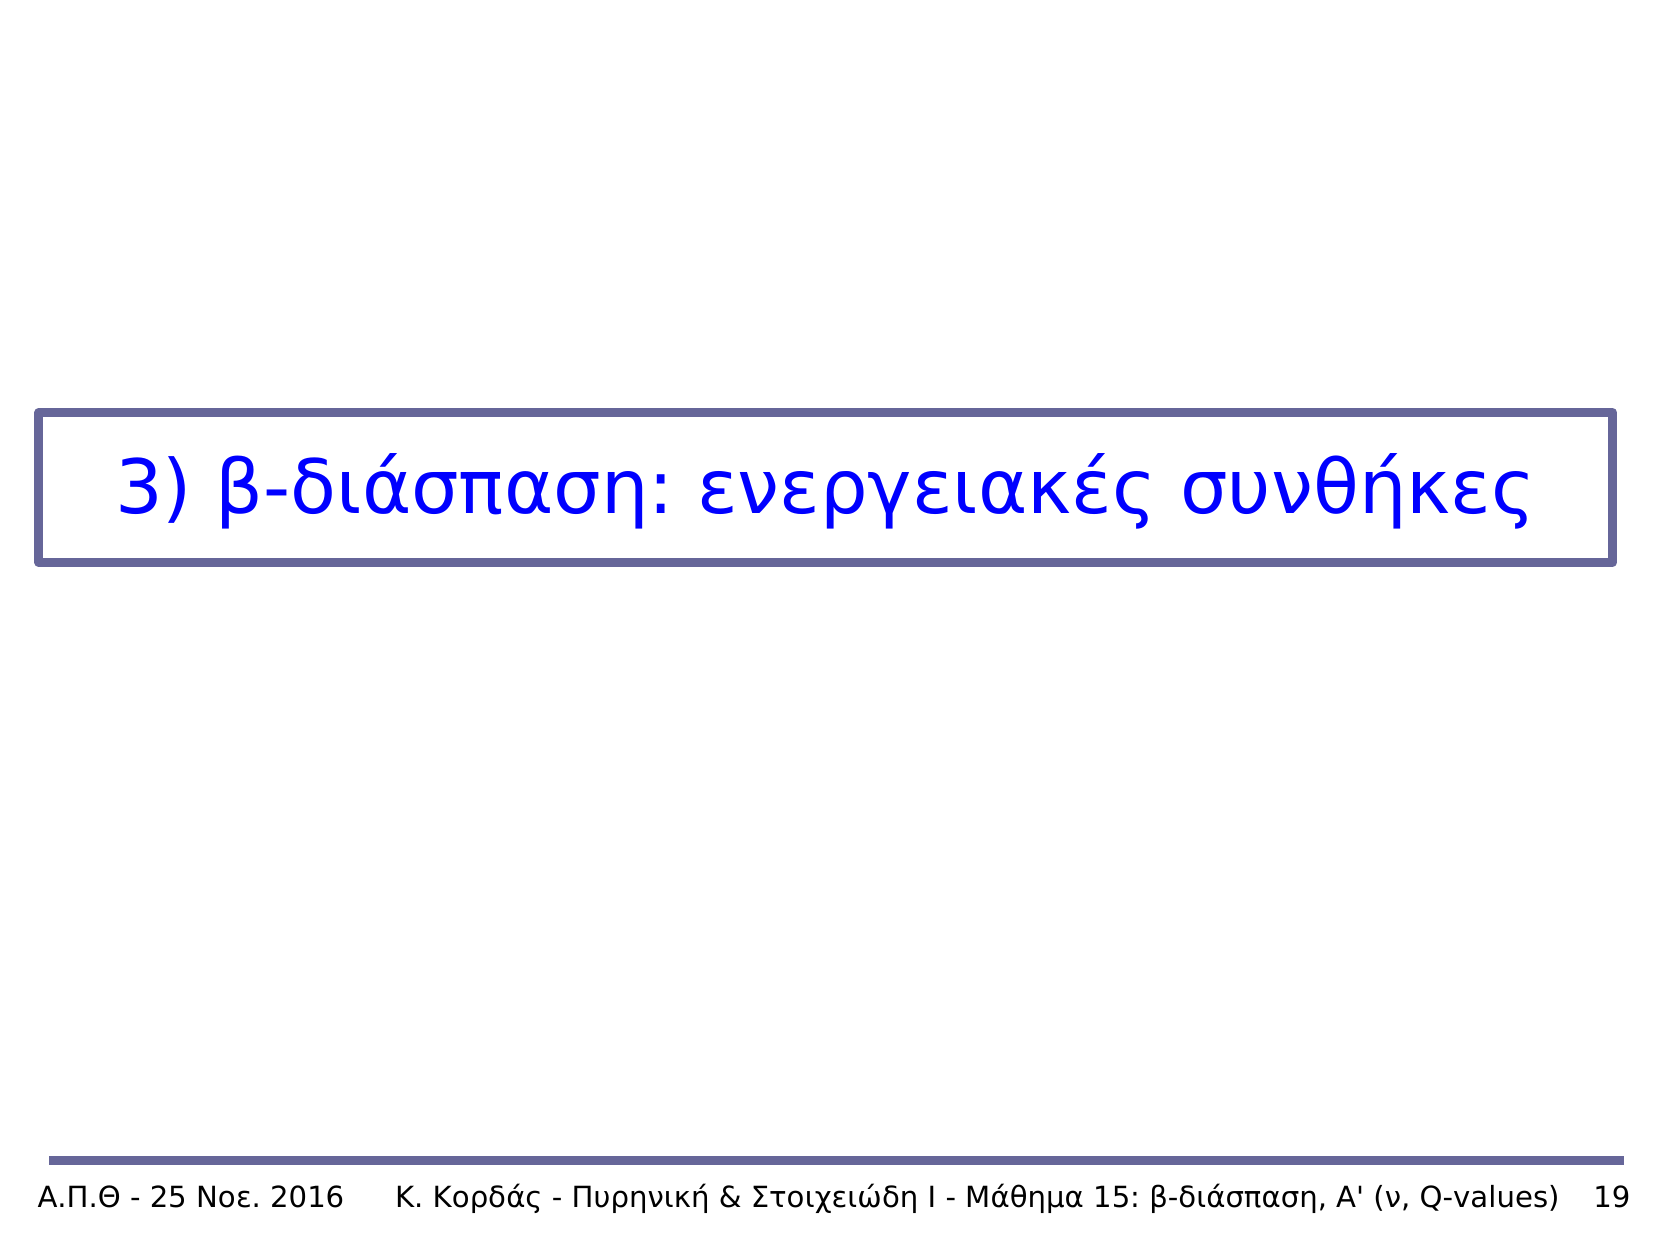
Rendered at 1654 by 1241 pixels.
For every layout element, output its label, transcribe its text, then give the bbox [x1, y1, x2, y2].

title 3) β-διάσπαση: ενεργειακές συνθήκες [38, 412, 1613, 563]
